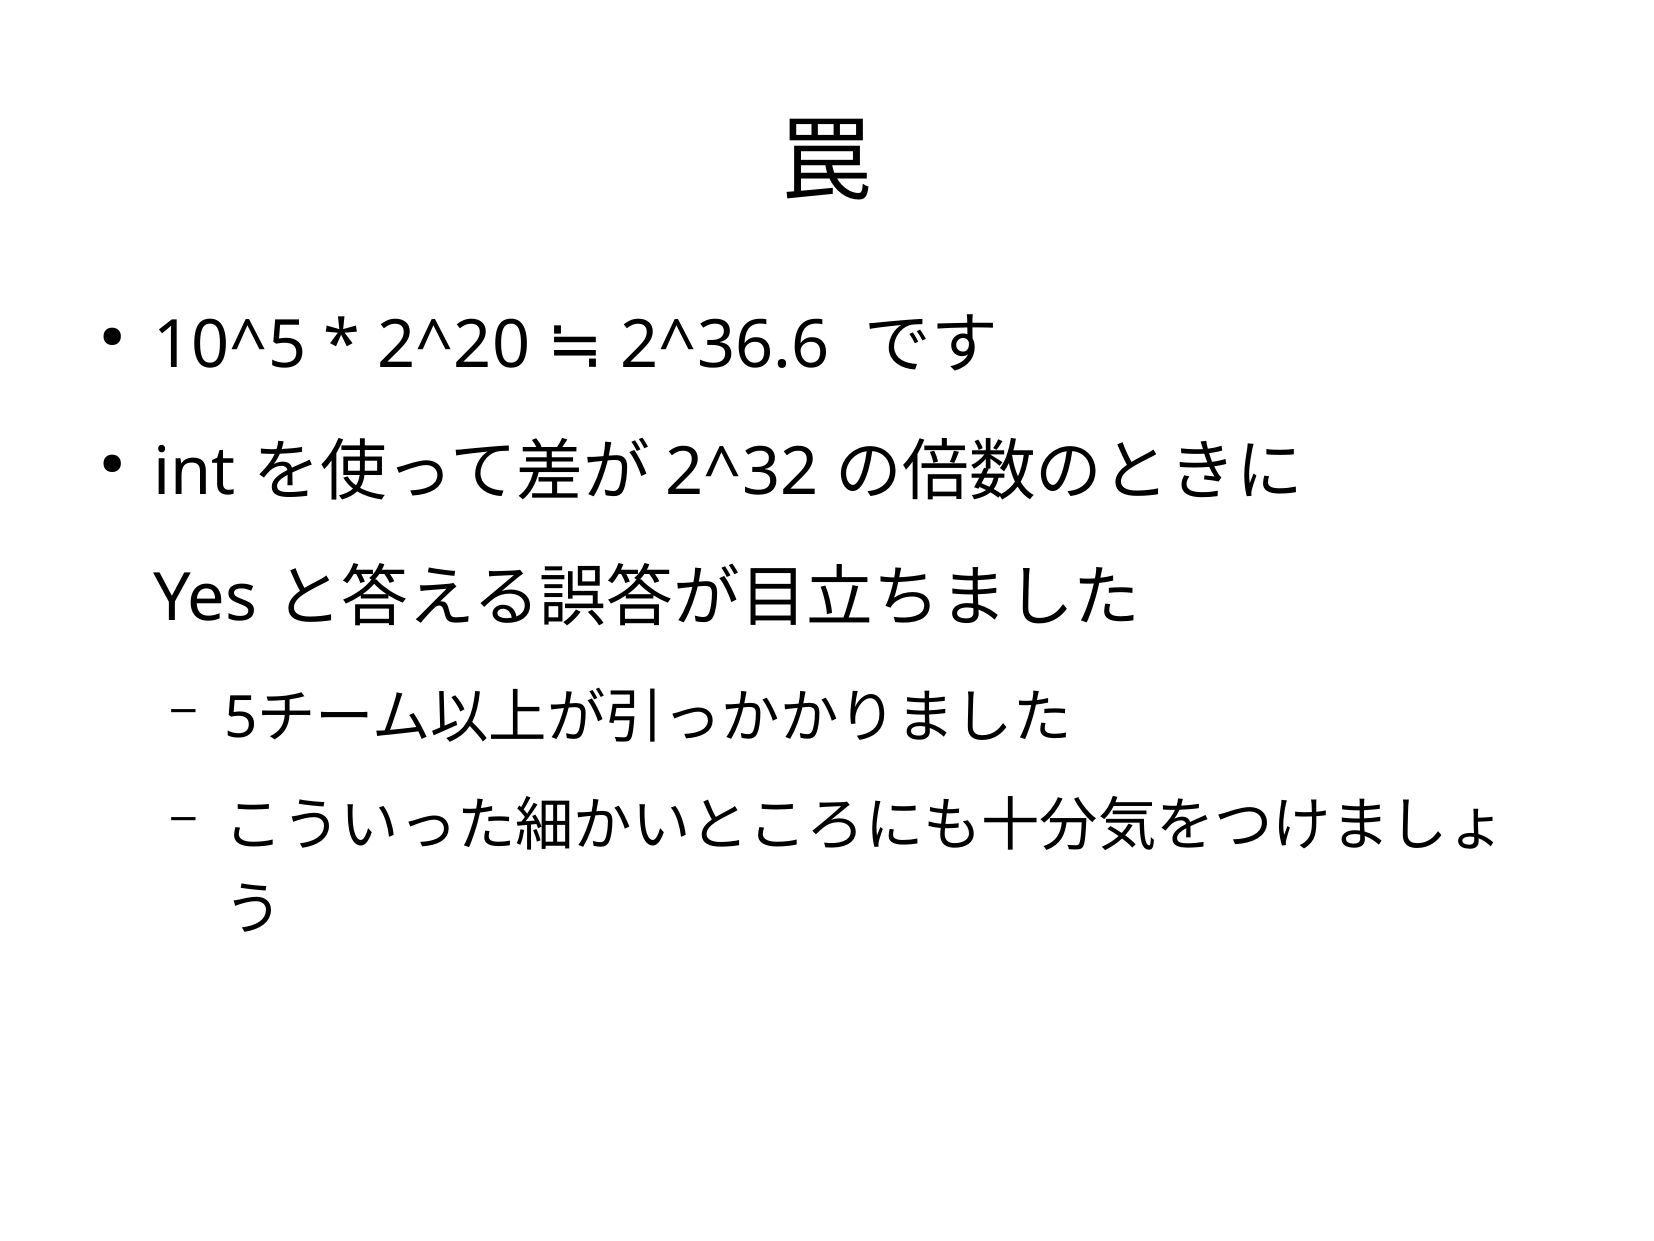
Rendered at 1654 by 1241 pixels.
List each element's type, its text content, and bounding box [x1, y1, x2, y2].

list 10^5 * 2^20 ≒ 2^36.6 です int を使って差が 2^32 の倍数のときに Yes と答える誤答が目立ちました 5チーム以上が引っかかりました こういった細かいところにも十分気をつけましょう [82, 290, 1538, 1010]
title 罠 [82, 49, 1571, 257]
